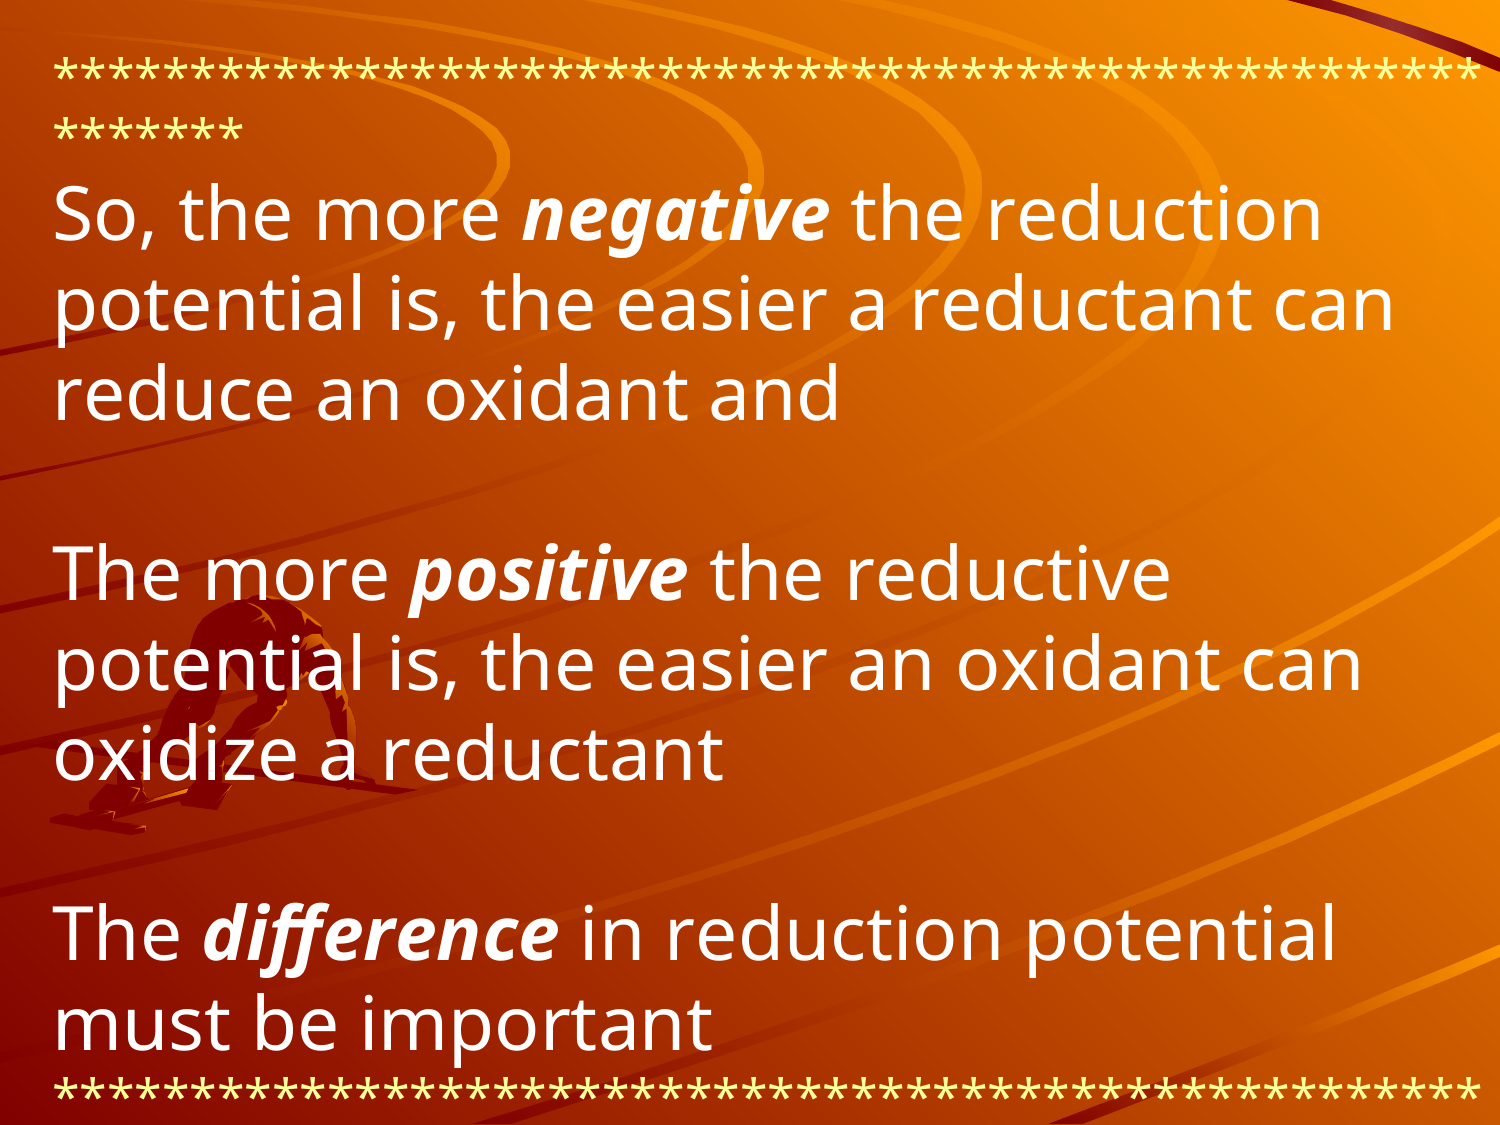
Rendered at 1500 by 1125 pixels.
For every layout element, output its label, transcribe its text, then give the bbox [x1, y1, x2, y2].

text_box *********************************************************** So, the more negative the reduction potential is, the easier a reductant can reduce an oxidant and The more positive the reductive potential is, the easier an oxidant can oxidize a reductant The difference in reduction potential must be important ************************************************************ [37, 37, 1500, 1125]
